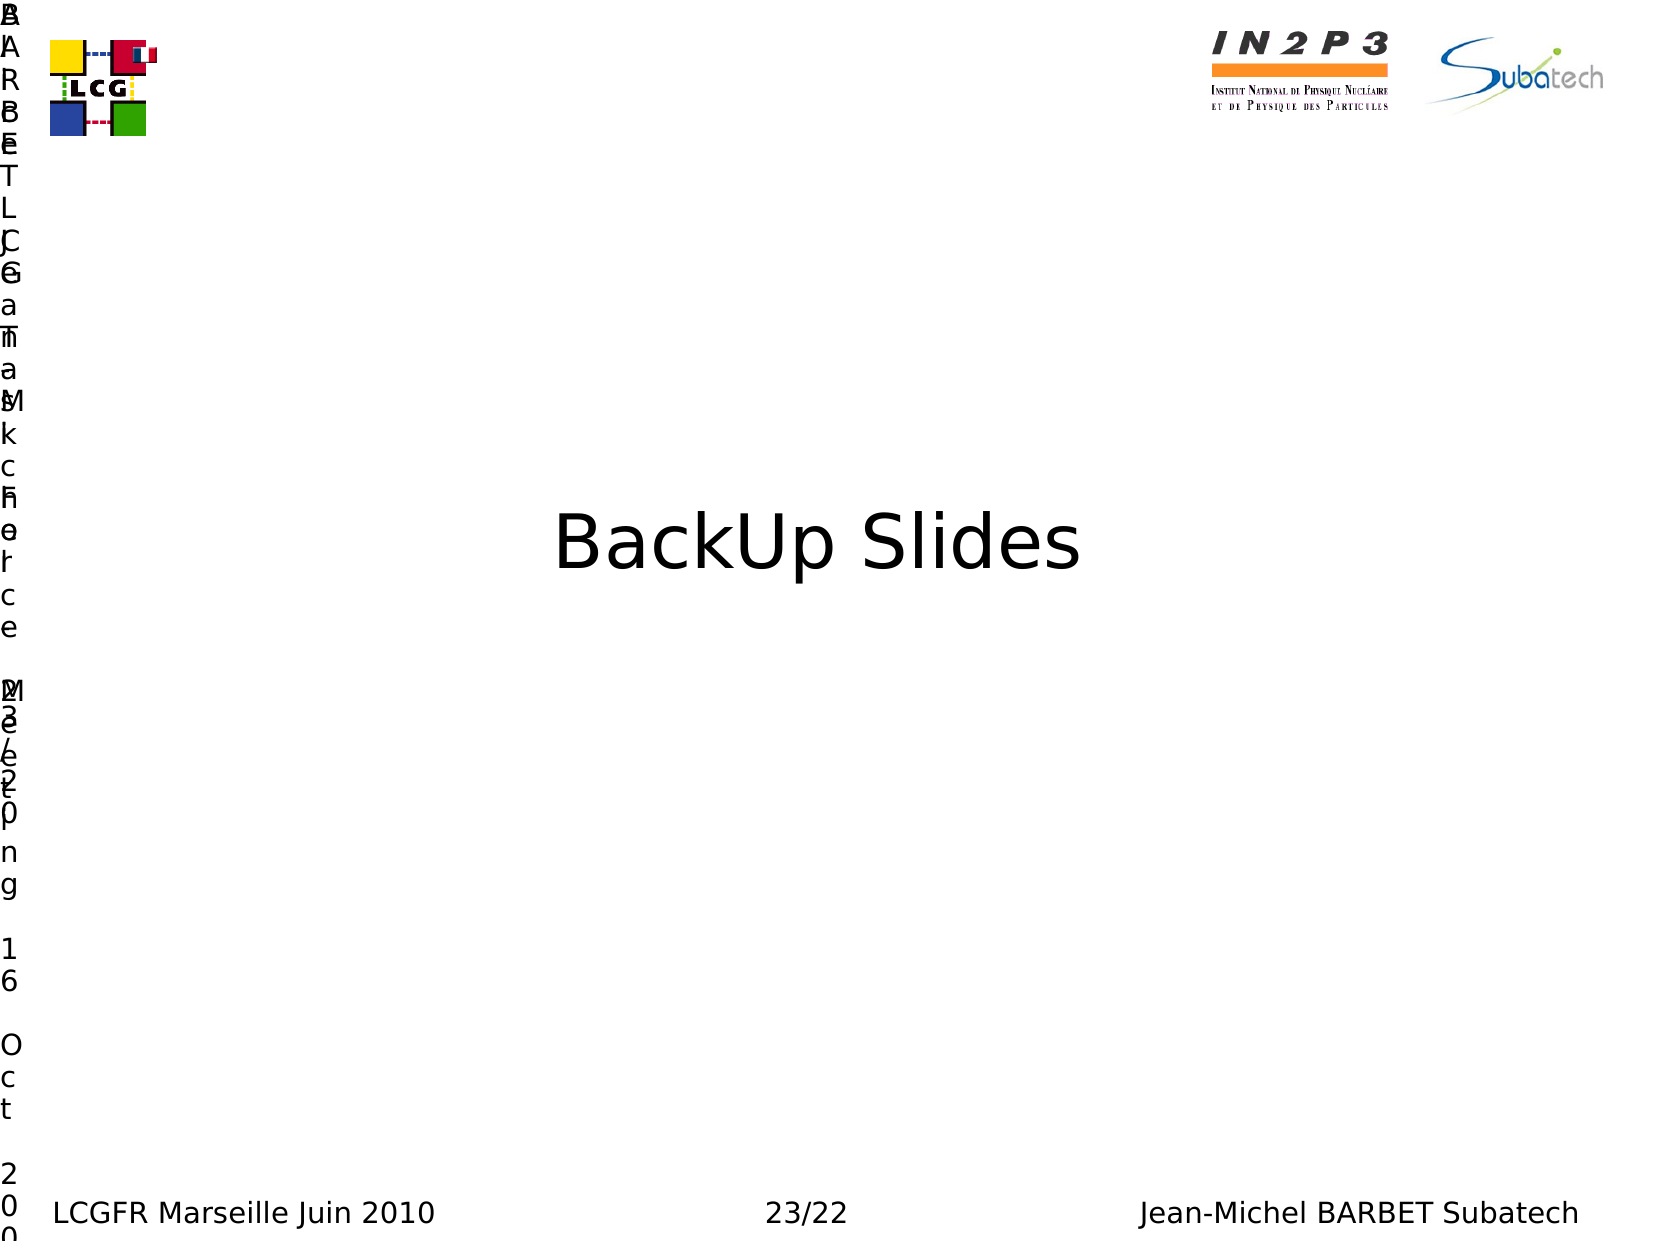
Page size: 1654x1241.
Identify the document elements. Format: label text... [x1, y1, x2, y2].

picture [1425, 37, 1603, 116]
picture [1210, 21, 1388, 113]
title BackUp Slides [112, 450, 1524, 642]
picture [50, 40, 159, 136]
